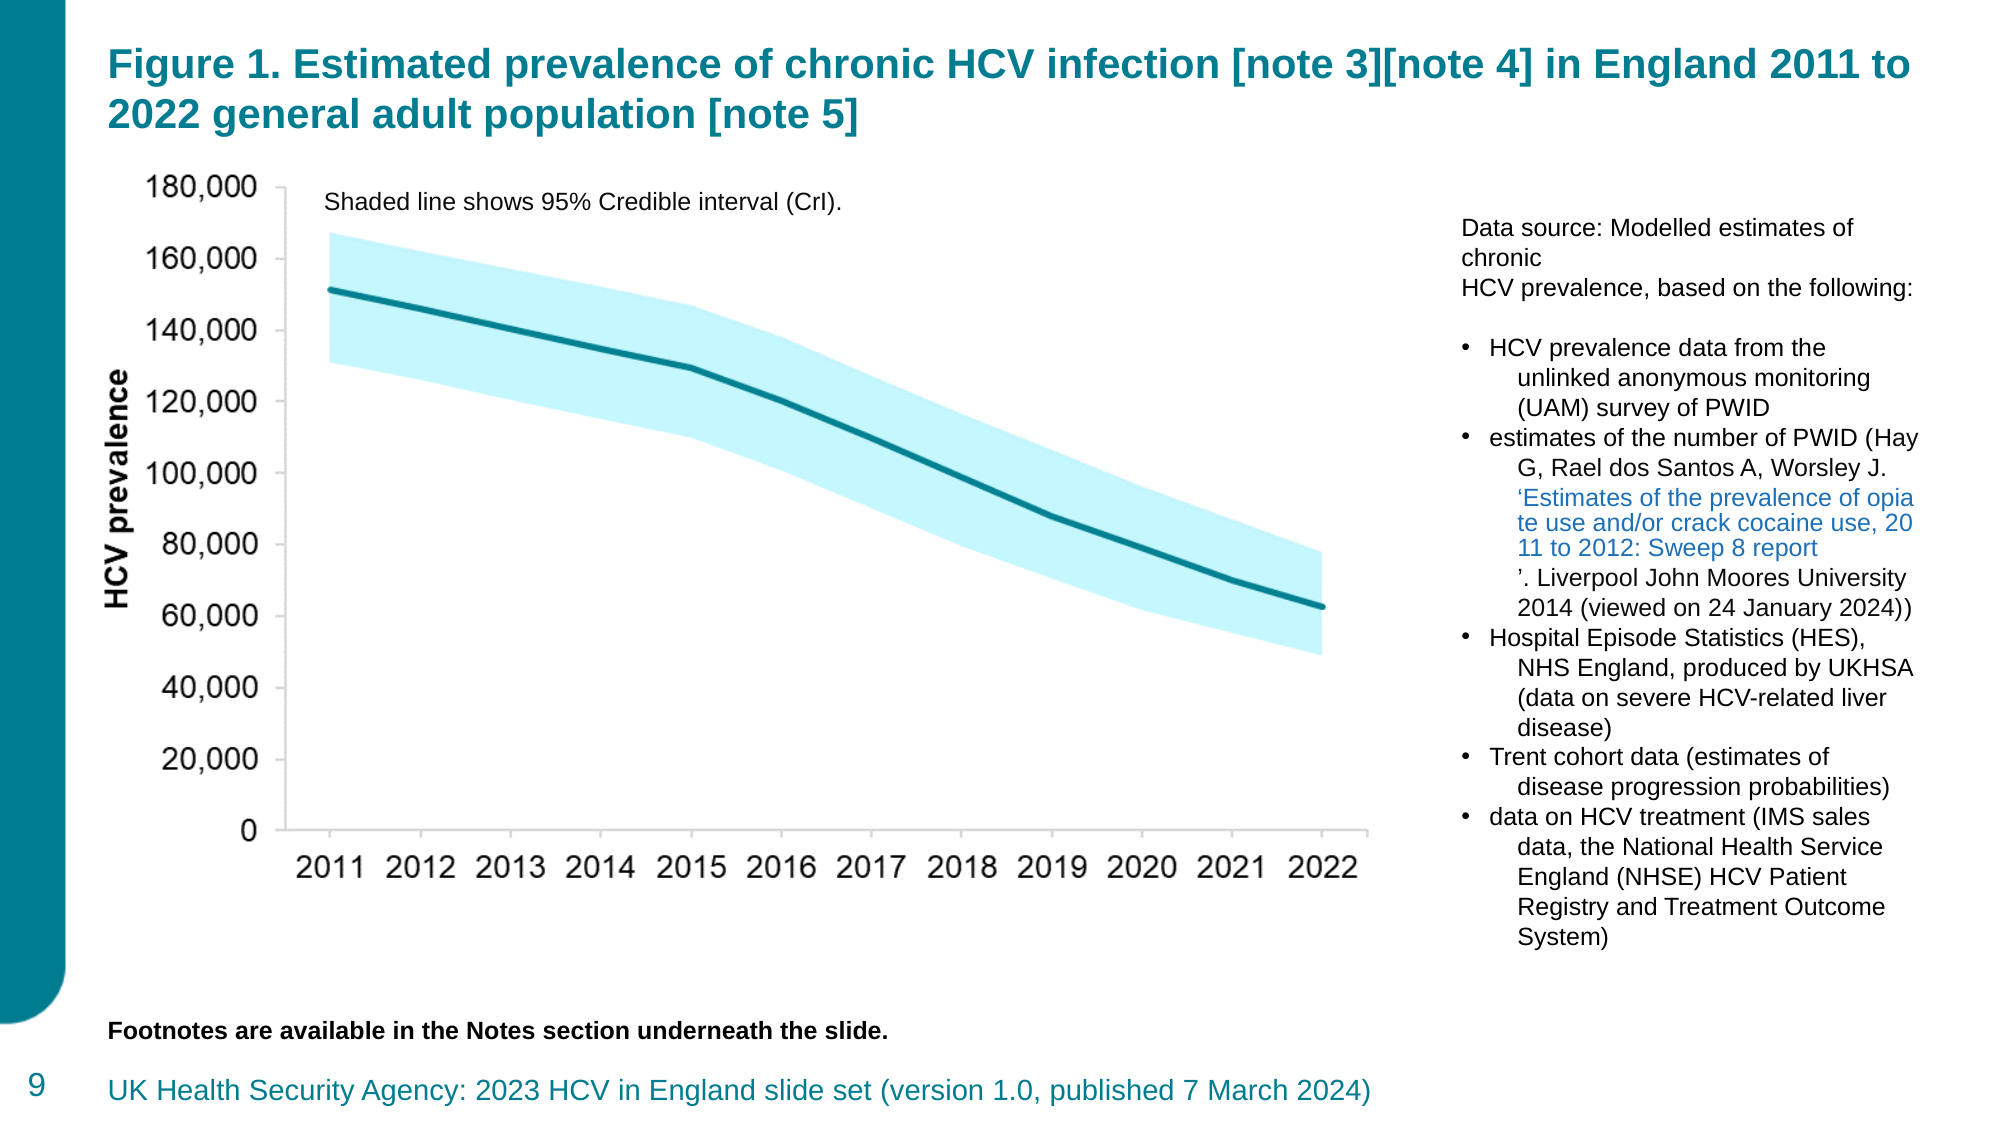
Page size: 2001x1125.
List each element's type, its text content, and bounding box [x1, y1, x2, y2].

text_box Shaded line shows 95% Credible interval (CrI). [309, 177, 914, 223]
text_box Data source: Modelled estimates of chronic HCV prevalence, based on the following: HCV prevalence data from the unlinked anonymous monitoring (UAM) survey of PWID estimates of the number of PWID (Hay G, Rael dos Santos A, Worsley J. ‘Estimates of the prevalence of opiate use and/or crack cocaine use, 2011 to 2012: Sweep 8 report’. Liverpool John Moores University 2014 (viewed on 24 January 2024)) Hospital Episode Statistics (HES), NHS England, produced by UKHSA (data on severe HCV-related liver disease) Trent cohort data (estimates of disease progression probabilities) data on HCV treatment (IMS sales data, the National Health Service England (NHSE) HCV Patient Registry and Treatment Outcome System) [1446, 204, 1936, 908]
text_box [12, 1056, 111, 1115]
text_box Footnotes are available in the Notes section underneath the slide. [92, 1006, 1579, 1053]
text_box UK Health Security Agency: 2023 HCV in England slide set (version 1.0, published 7 March 2024) [92, 1058, 1735, 1119]
title Figure 1. Estimated prevalence of chronic HCV infection [note 3][note 4] in England 2011 to 2022 general adult population [note 5] [92, 29, 1948, 171]
picture [92, 137, 1389, 917]
